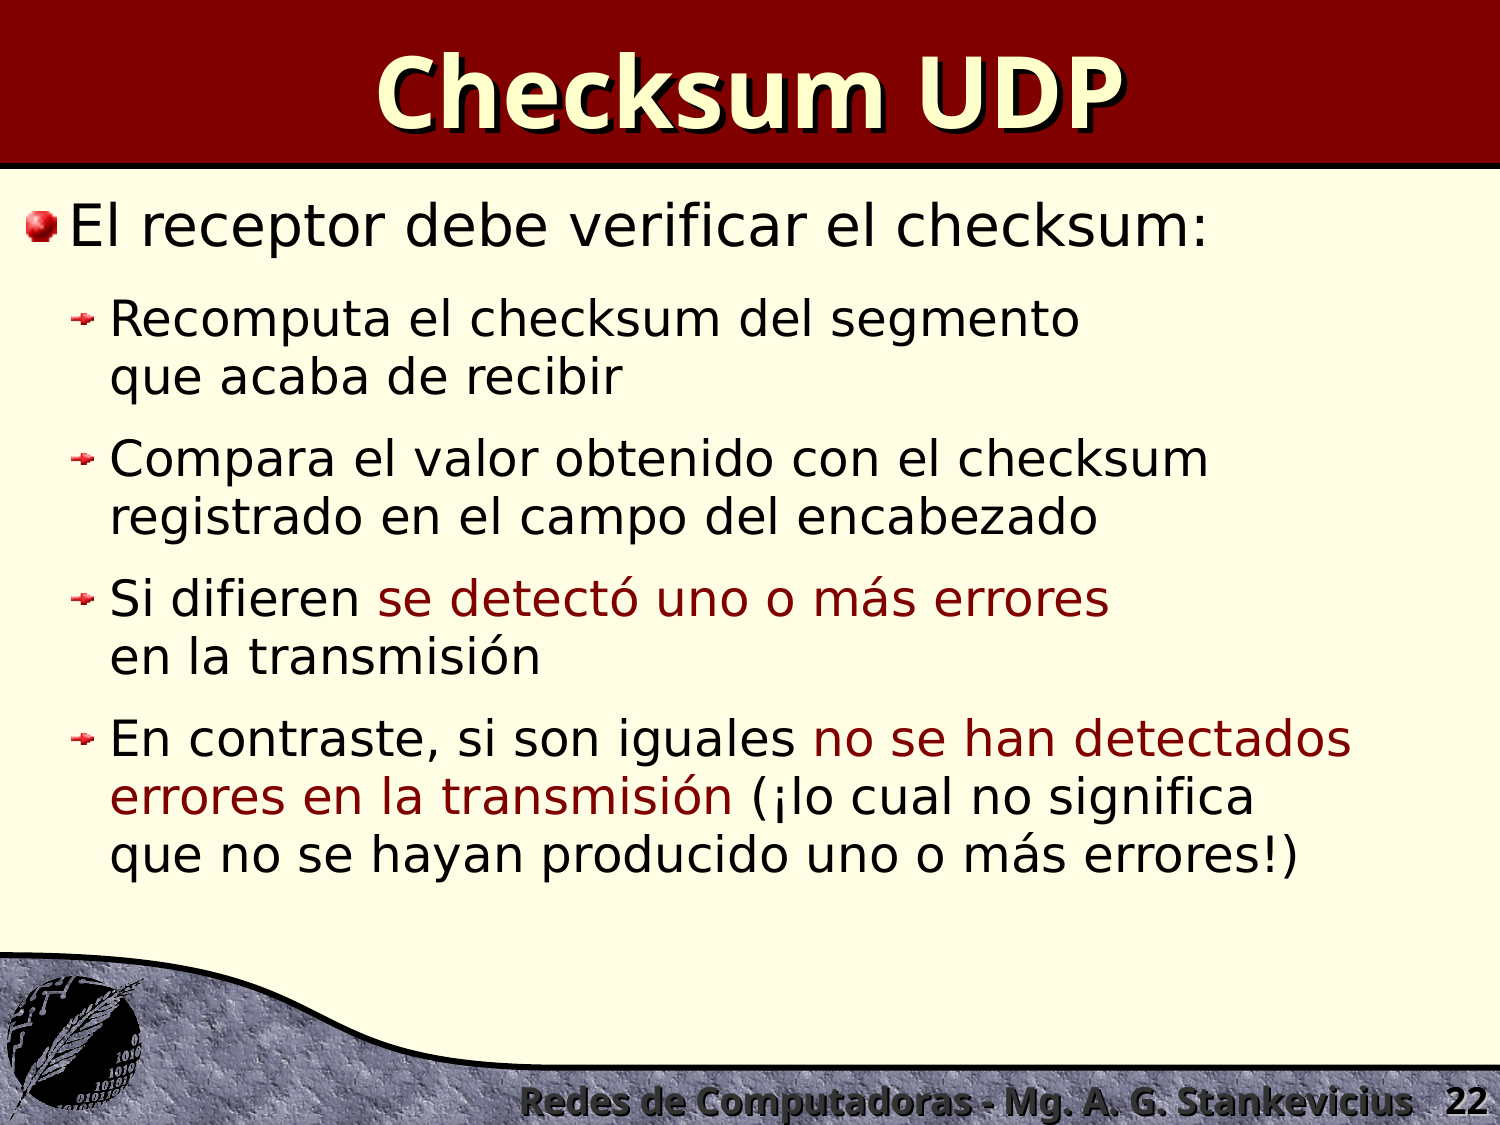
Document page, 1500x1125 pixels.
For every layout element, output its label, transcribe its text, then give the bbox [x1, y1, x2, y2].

picture [1047, 1100, 1054, 1110]
title Checksum UDP [15, 5, 1485, 160]
picture [790, 1100, 795, 1110]
list El receptor debe verificar el checksum: Recomputa el checksum del segmento que acaba de recibir Compara el valor obtenido con el checksum registrado en el campo del encabezado Si difieren se detectó uno o más errores en la transmisión En contraste, si son iguales no se han detectados errores en la transmisión (¡lo cual no significa que no se hayan producido uno o más errores!) [11, 192, 1486, 921]
picture [0, 959, 1500, 1125]
